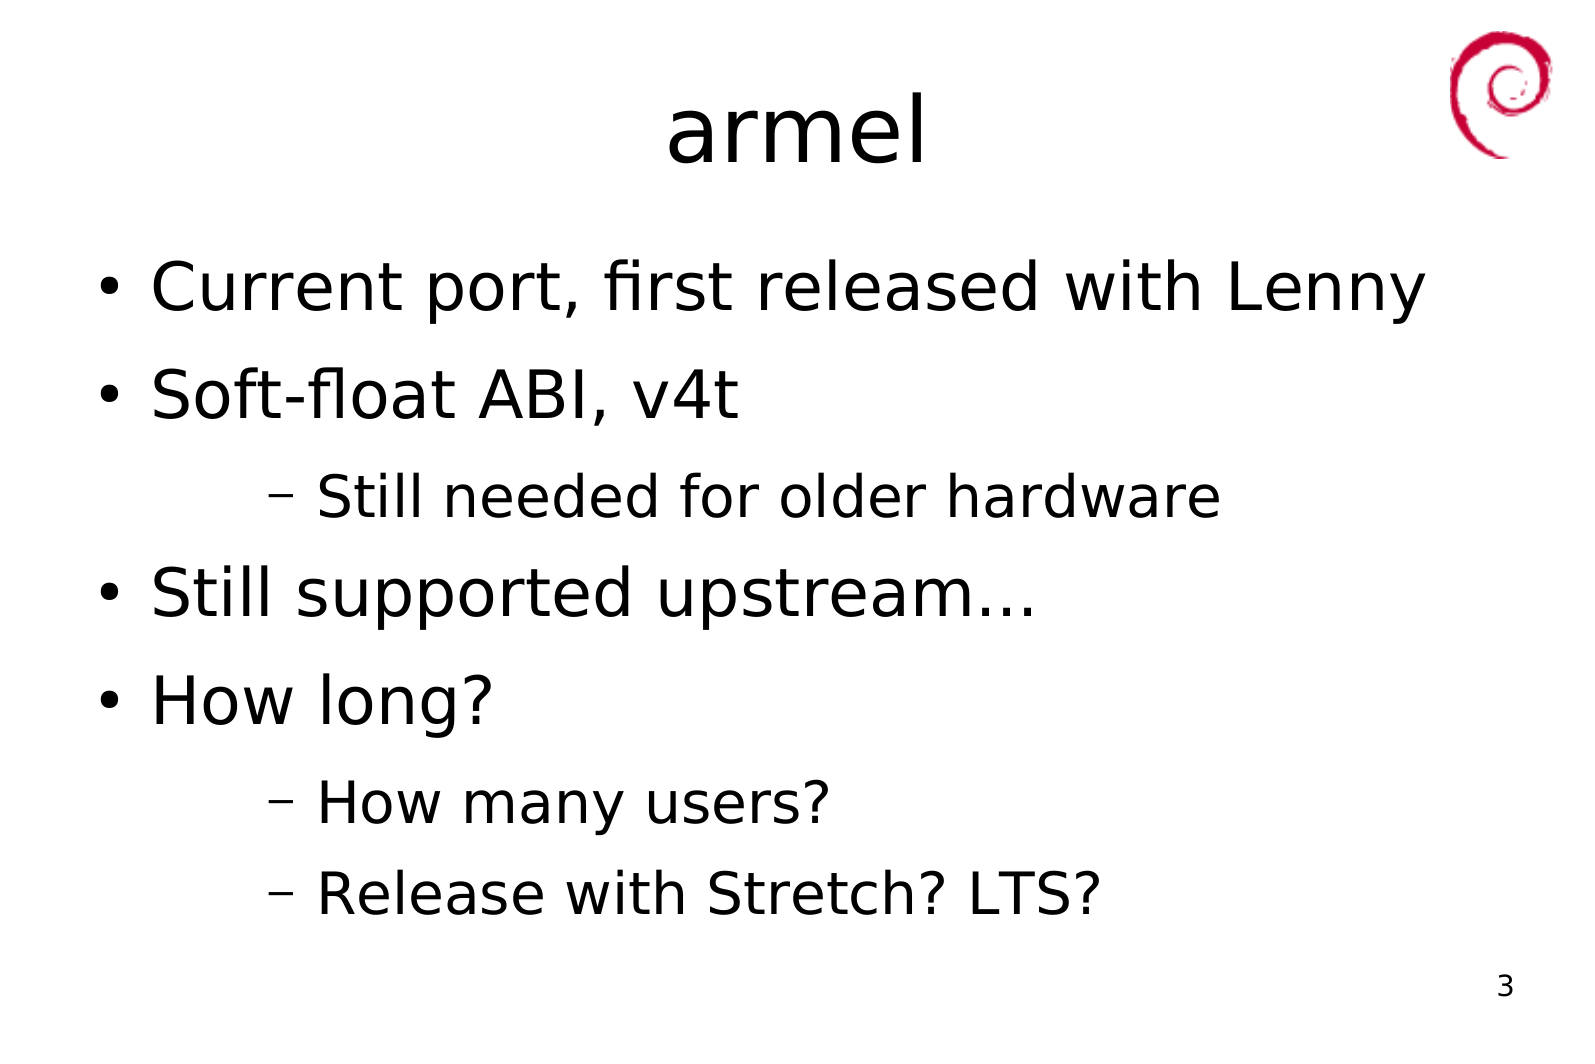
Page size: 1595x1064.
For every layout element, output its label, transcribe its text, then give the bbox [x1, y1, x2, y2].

picture [1450, 31, 1555, 159]
list Current port, first released with Lenny Soft-float ABI, v4t Still needed for older hardware Still supported upstream... How long? How many users? Release with Stretch? LTS? [79, 248, 1515, 936]
title armel [79, 42, 1515, 221]
